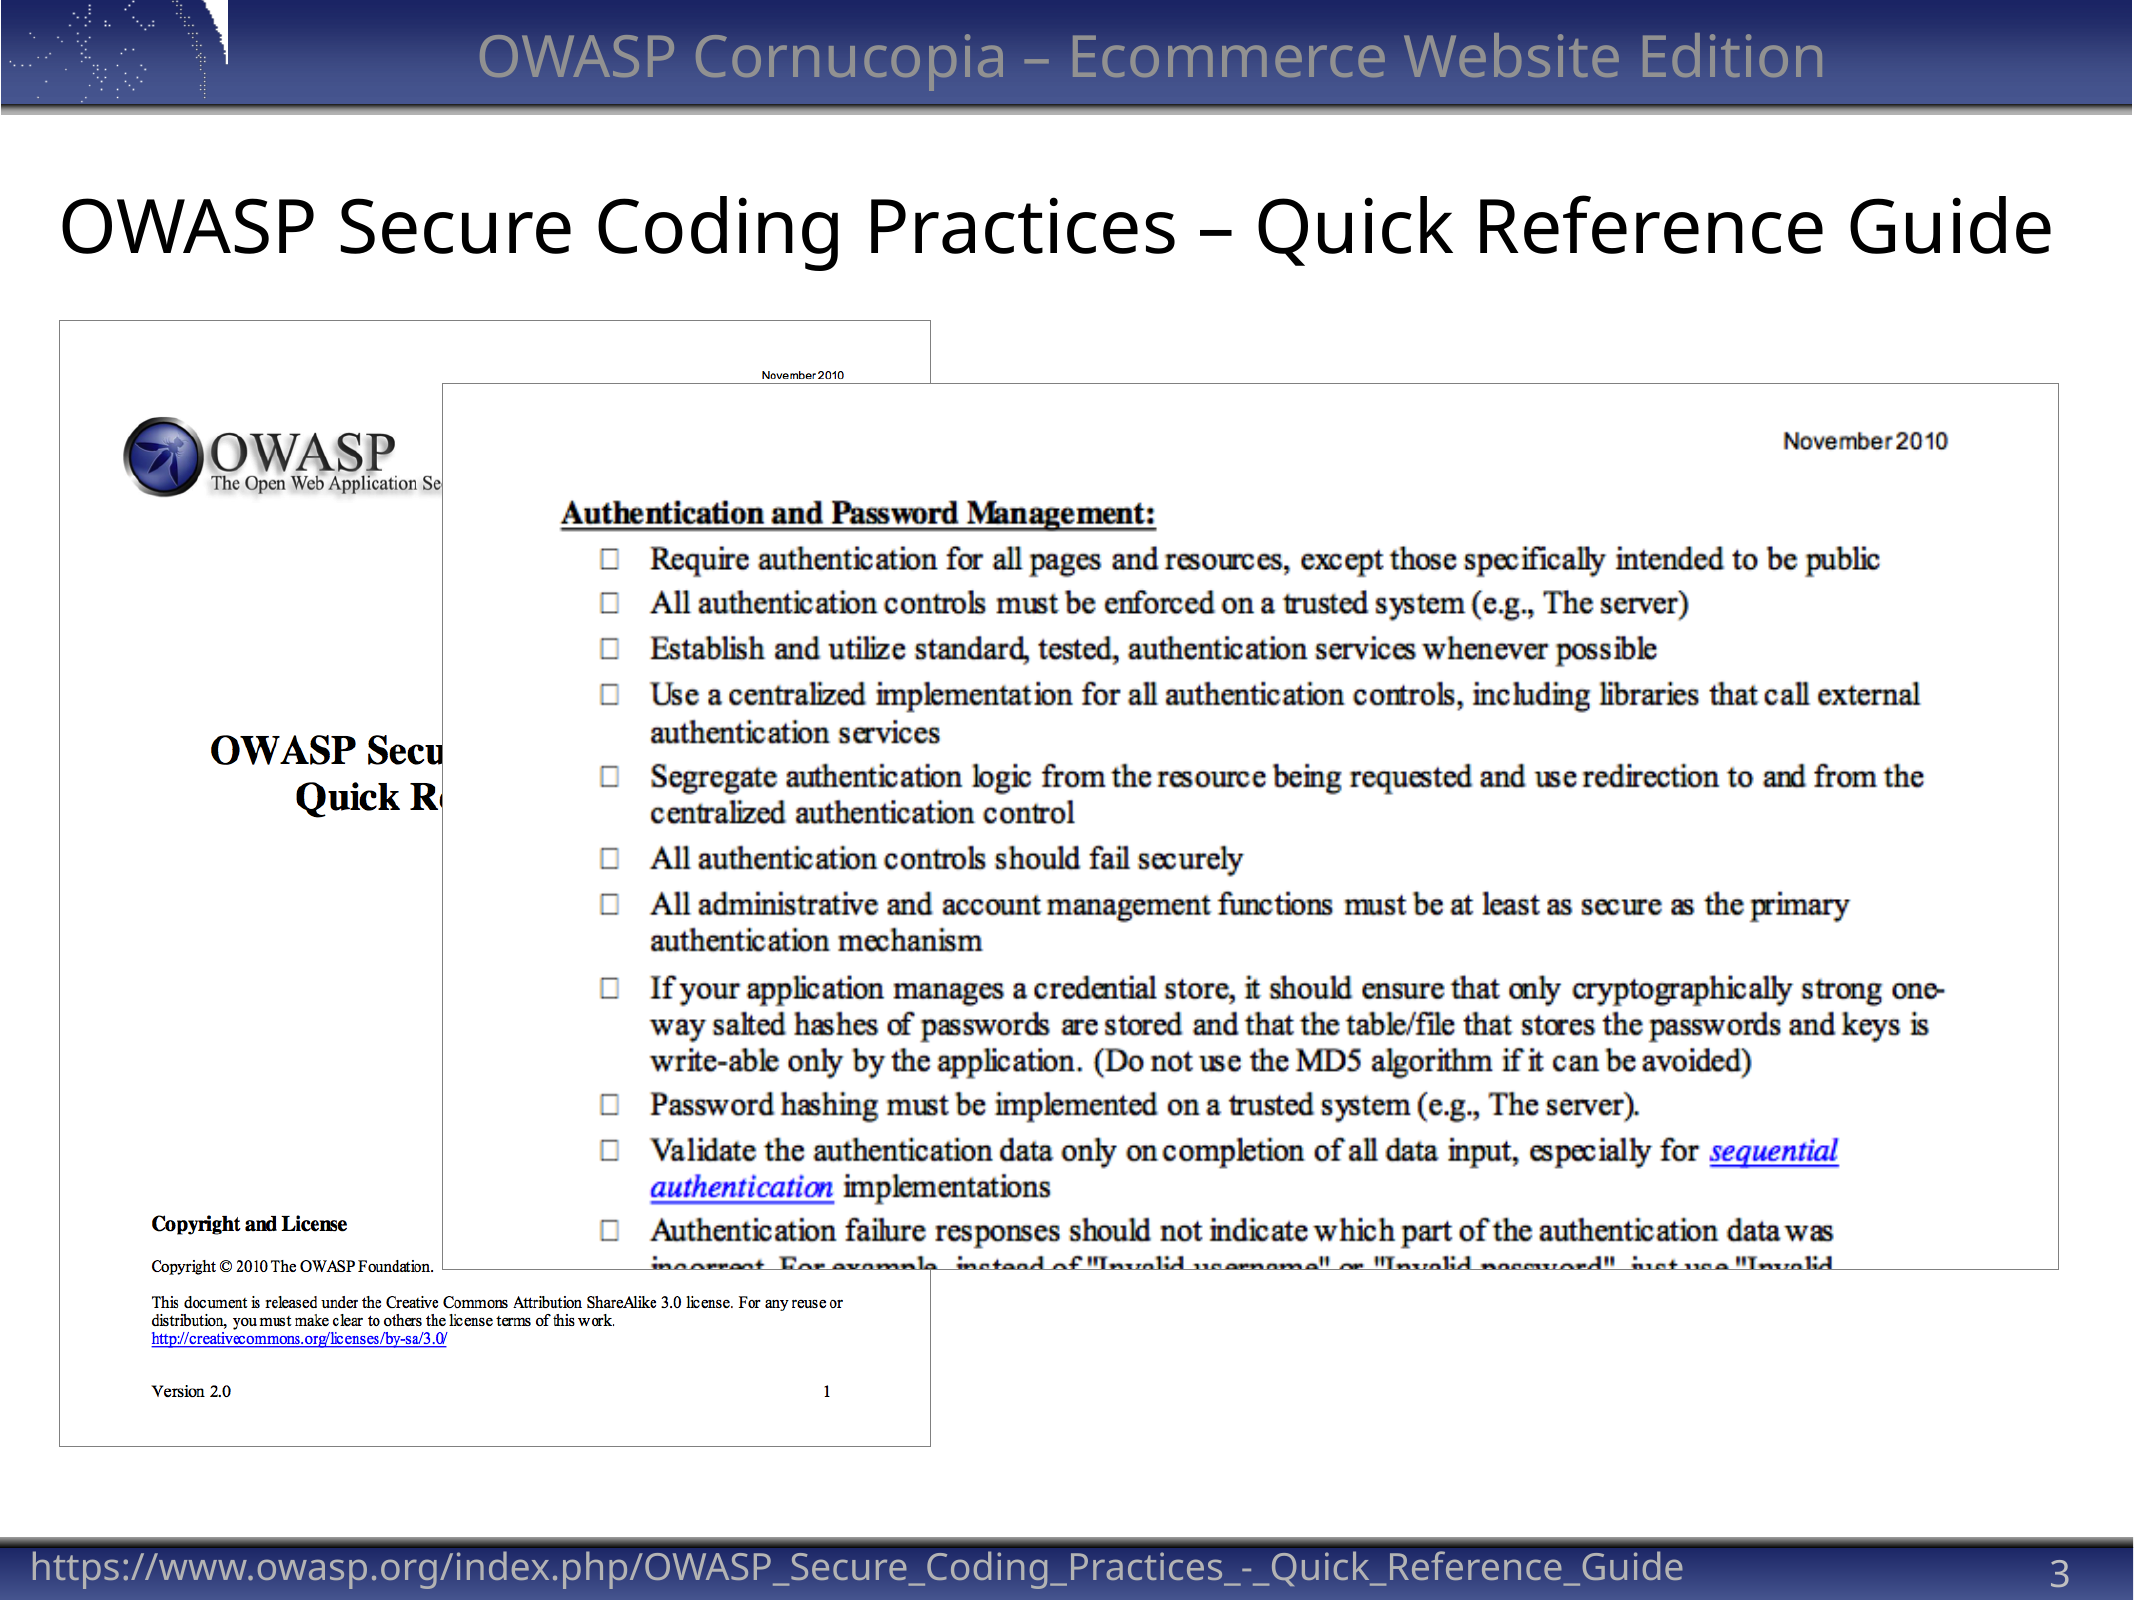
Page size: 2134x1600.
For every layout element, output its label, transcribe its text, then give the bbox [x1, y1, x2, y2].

list https://www.owasp.org/index.php/OWASP_Secure_Coding_Practices_-_Quick_Reference_Guide [29, 1540, 2038, 1600]
picture [59, 320, 2059, 1447]
title OWASP Secure Coding Practices – Quick Reference Guide [58, 124, 2126, 325]
